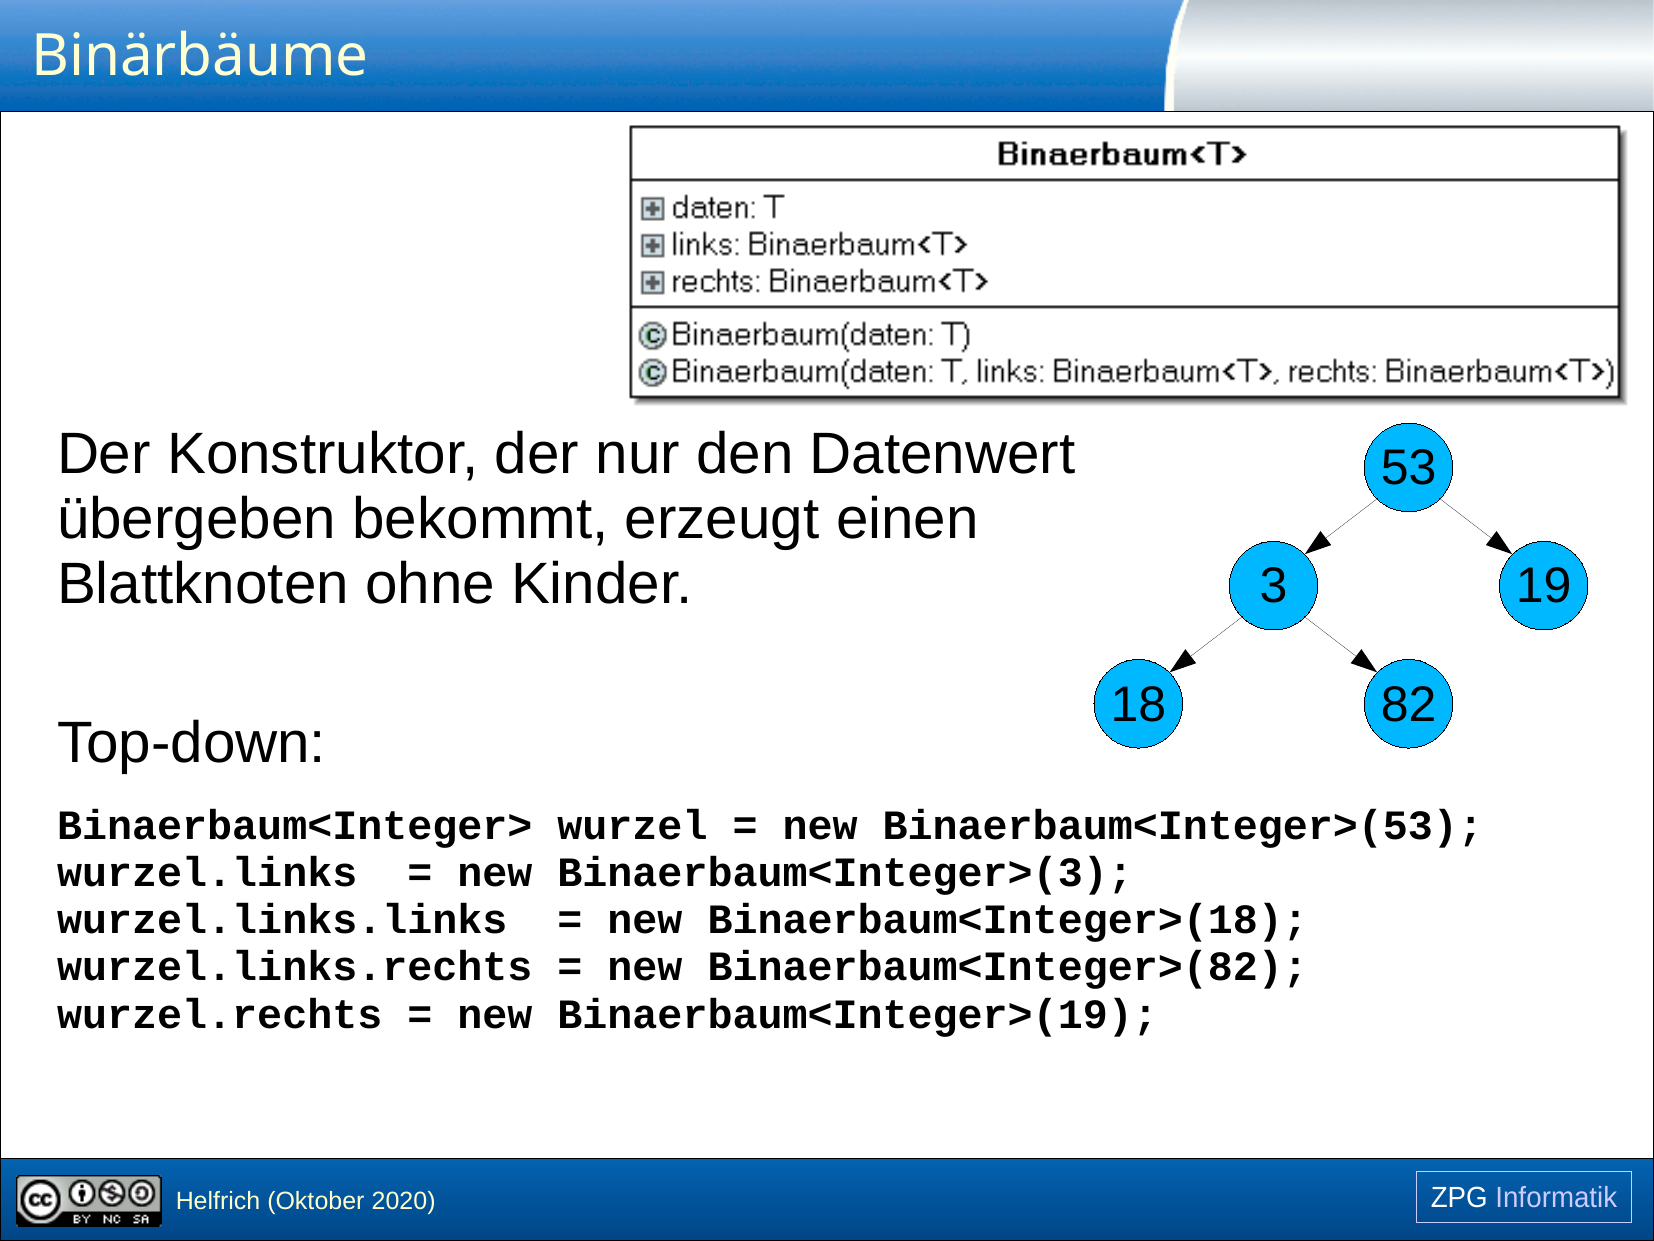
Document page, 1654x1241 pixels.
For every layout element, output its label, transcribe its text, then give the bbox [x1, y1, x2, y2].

text_box 3 [1229, 541, 1318, 630]
text_box 18 [1093, 659, 1183, 749]
list Der Konstruktor, der nur den Datenwert übergeben bekommt, erzeugt einen Blattknoten ohne Kinder. Top-down: Binaerbaum<Integer> wurzel = new Binaerbaum<Integer>(53); wurzel.links = new Binaerbaum<Integer>(3); wurzel.links.links = new Binaerbaum<Integer>(18); wurzel.links.rechts = new Binaerbaum<Integer>(82); wurzel.rechts = new Binaerbaum<Integer>(19); [57, 420, 1605, 1129]
picture [0, 0, 1654, 111]
picture [628, 124, 1630, 408]
text_box 19 [1499, 541, 1588, 630]
title Binärbäume [31, 14, 1151, 92]
text_box 53 [1364, 423, 1453, 512]
text_box 82 [1364, 659, 1453, 749]
picture [16, 1175, 162, 1227]
